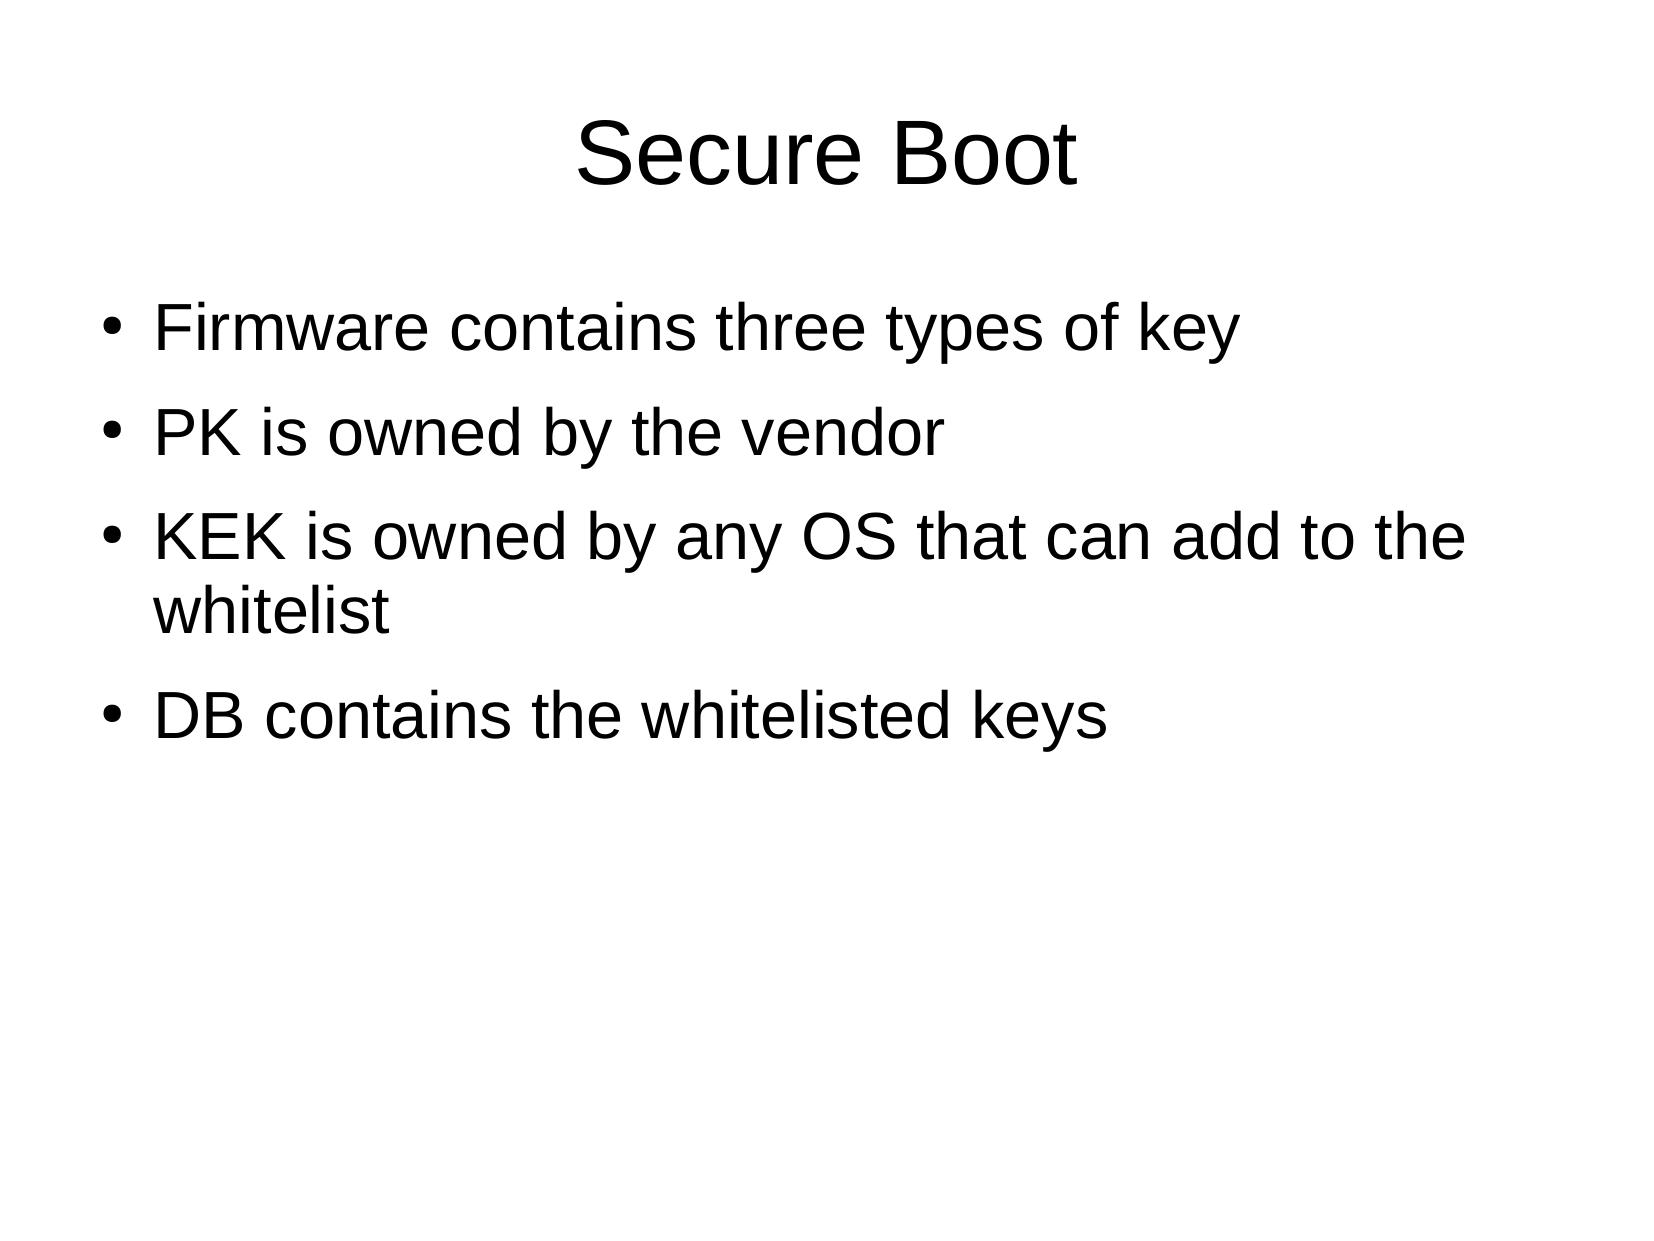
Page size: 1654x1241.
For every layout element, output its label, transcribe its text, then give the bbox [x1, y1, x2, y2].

list Firmware contains three types of key PK is owned by the vendor KEK is owned by any OS that can add to the whitelist DB contains the whitelisted keys [82, 290, 1571, 1109]
title Secure Boot [82, 49, 1571, 257]
